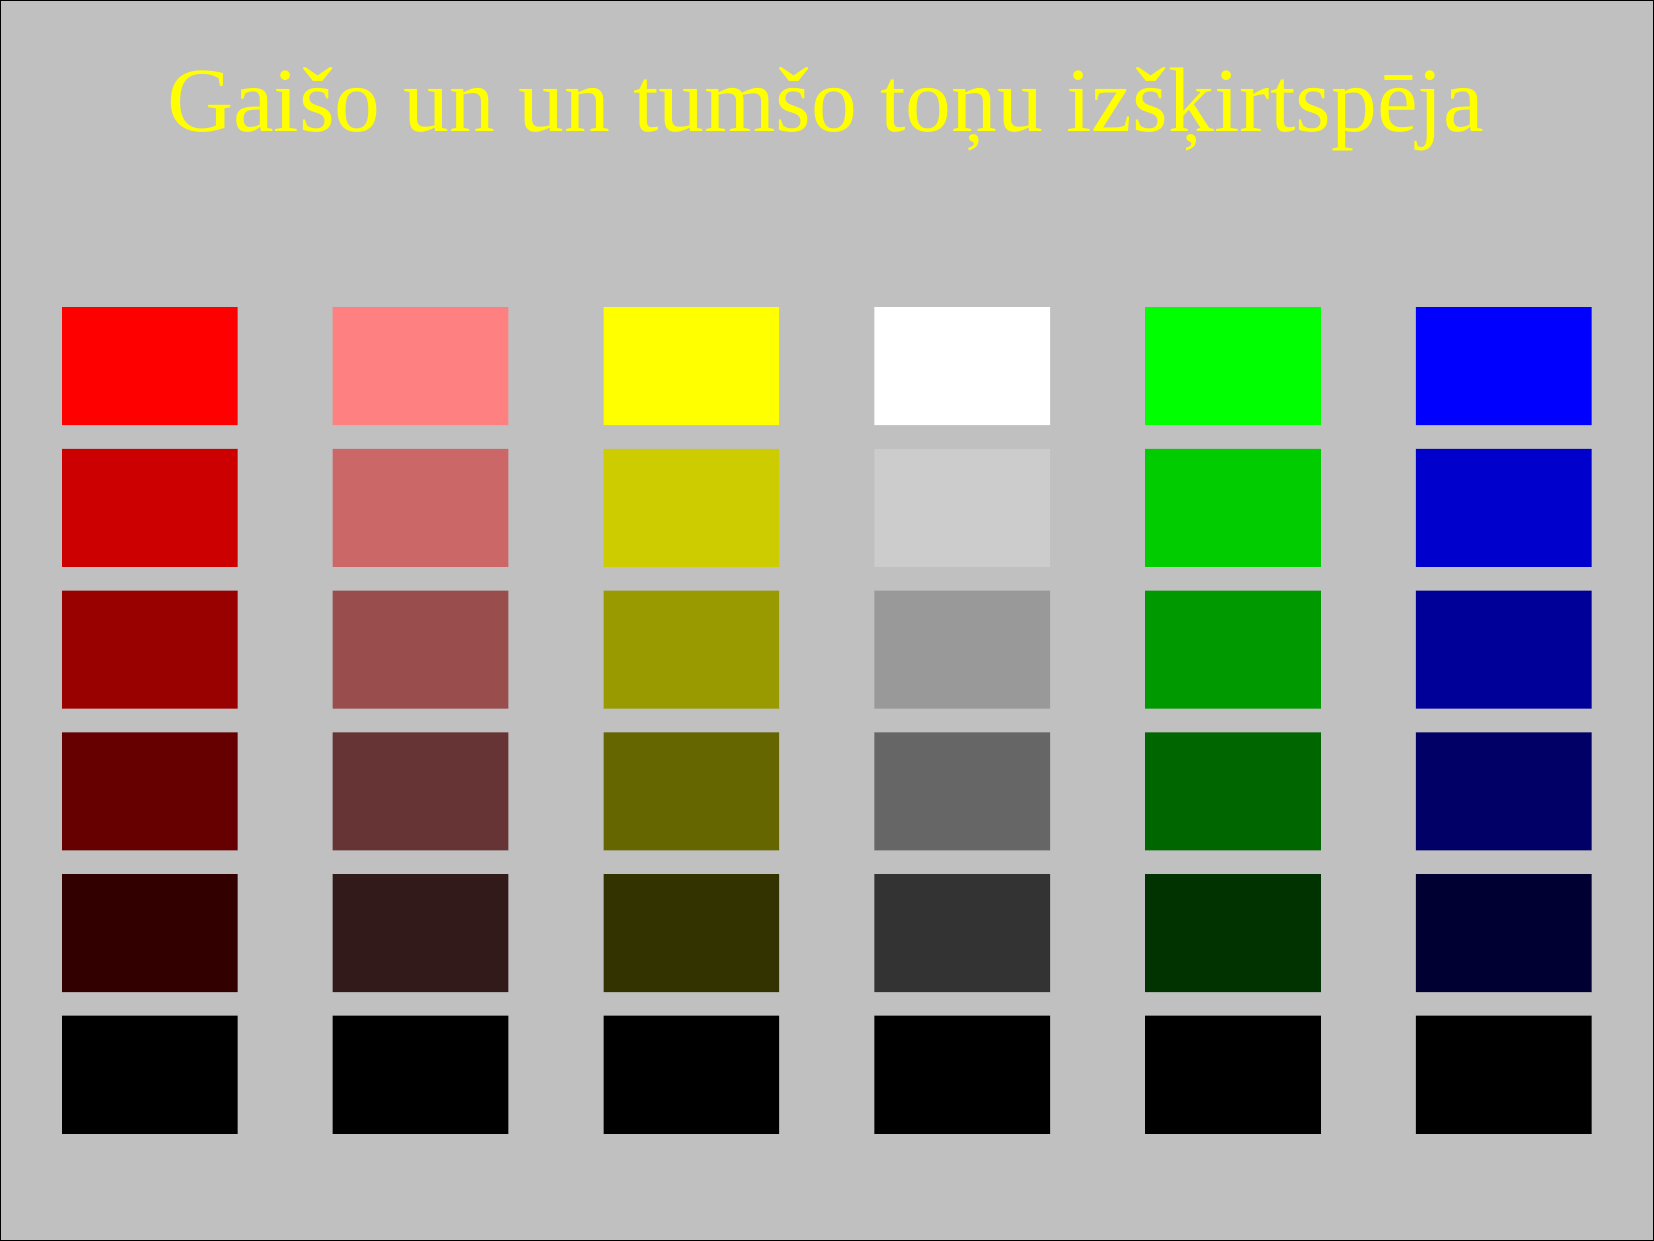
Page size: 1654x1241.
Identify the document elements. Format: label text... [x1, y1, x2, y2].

title Gaišo un un tumšo toņu izšķirtspēja [29, 49, 1625, 296]
text_box [0, 0, 1654, 1241]
